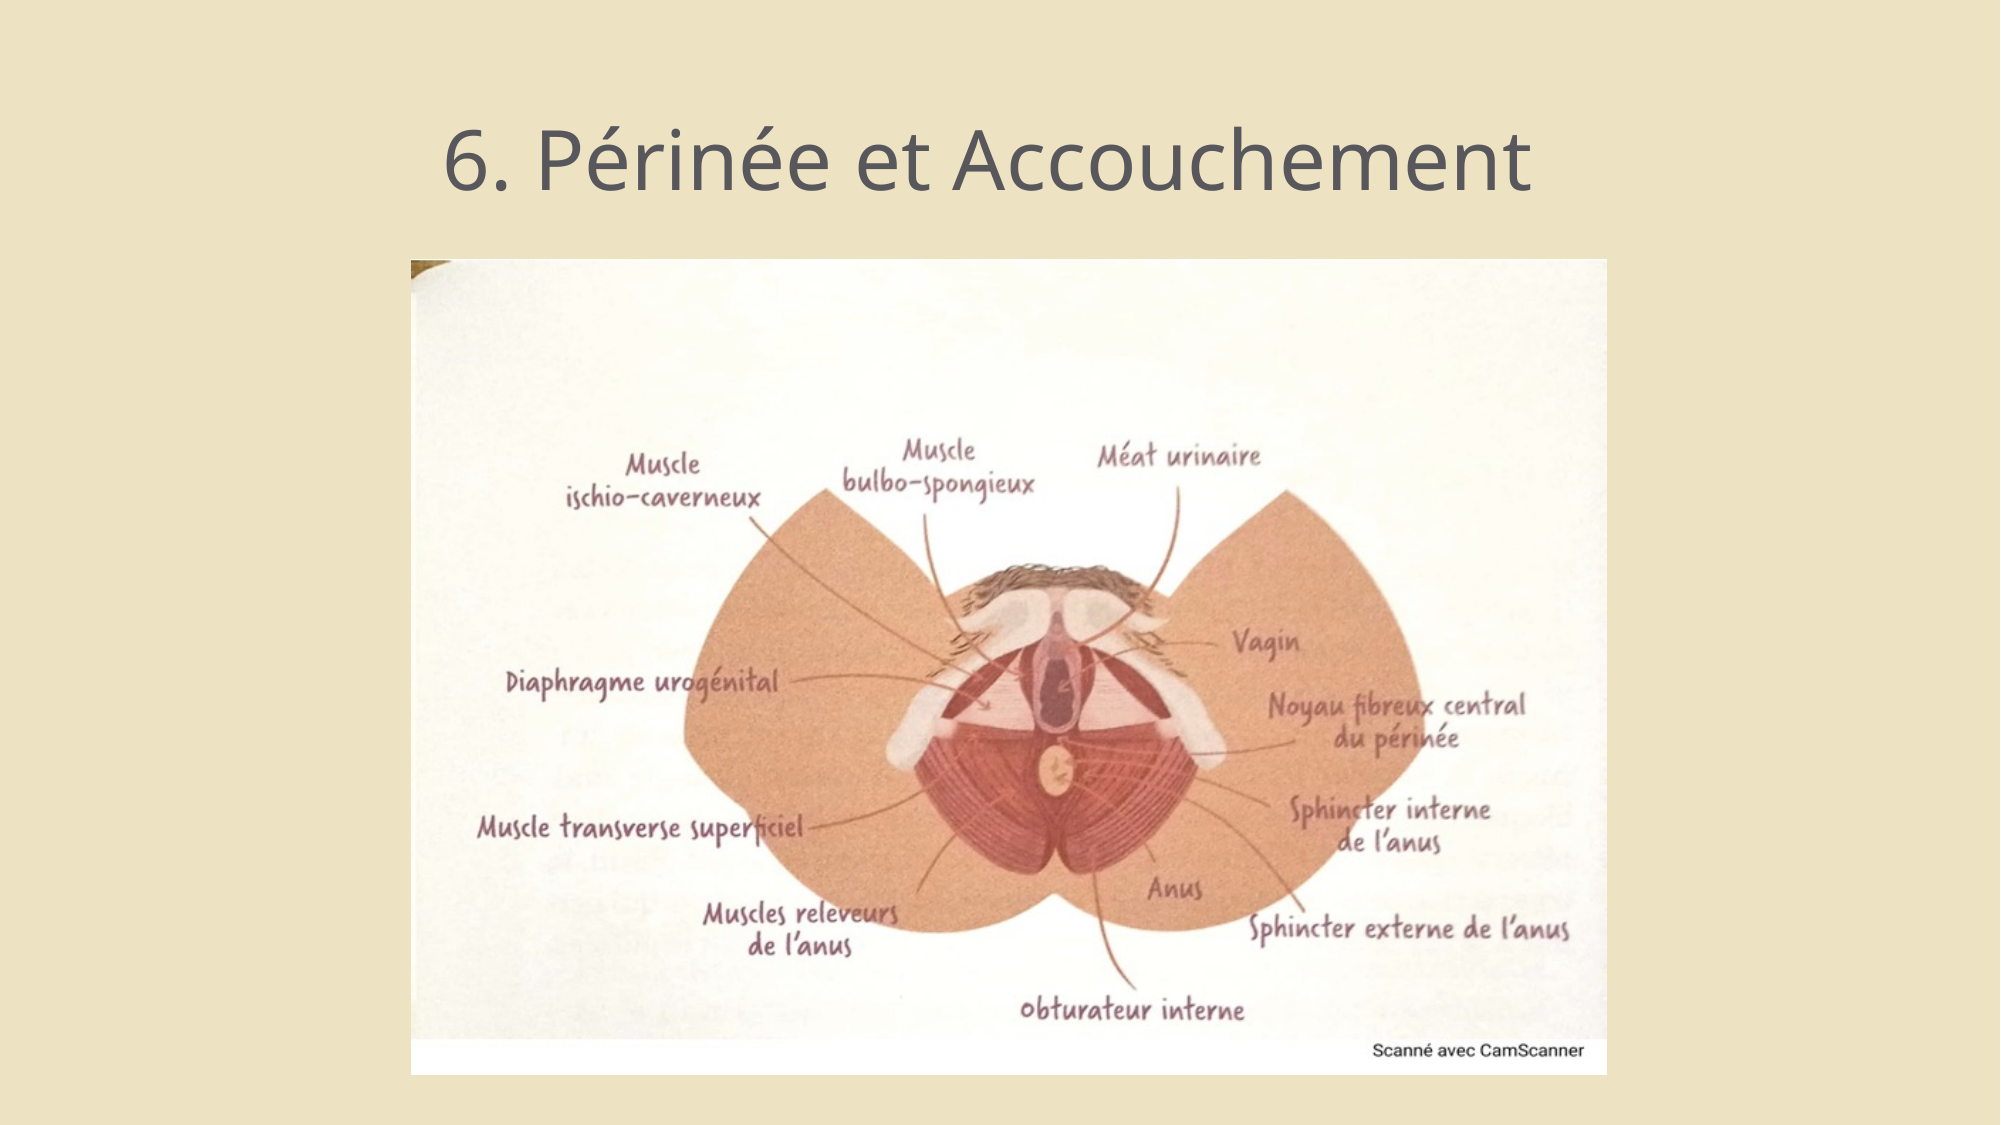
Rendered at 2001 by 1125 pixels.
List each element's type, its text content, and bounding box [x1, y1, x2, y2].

title 6. Périnée et Accouchement [149, 99, 1849, 260]
picture [411, 259, 1607, 1075]
